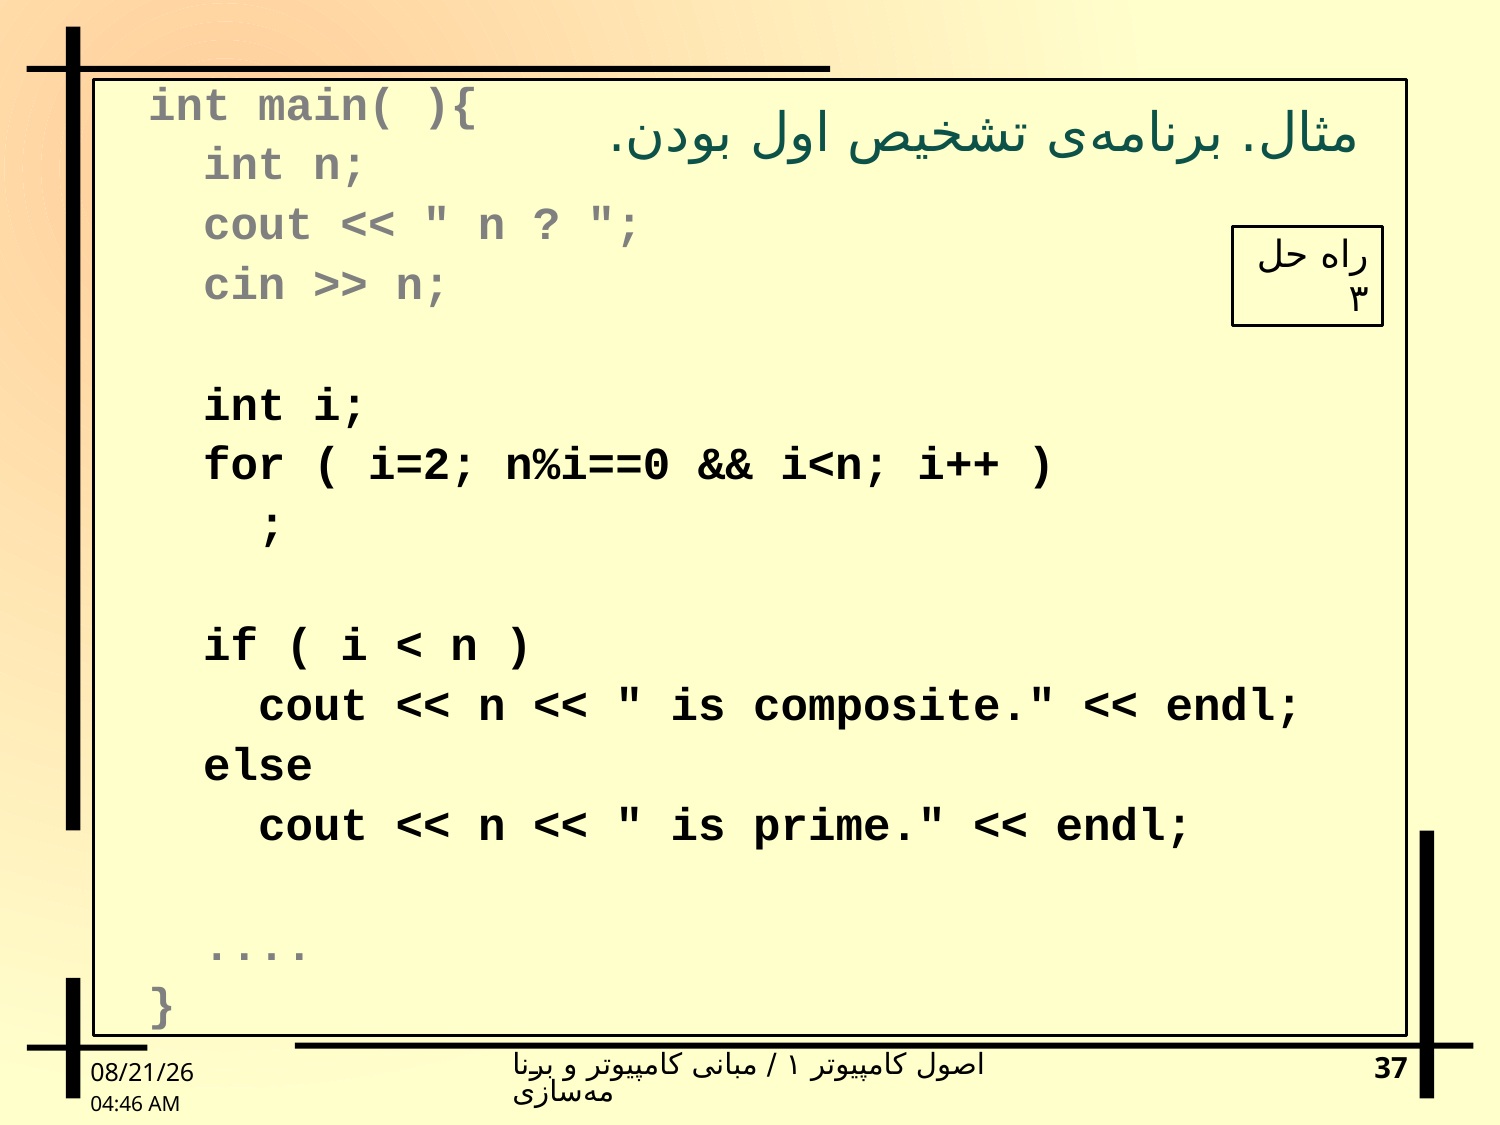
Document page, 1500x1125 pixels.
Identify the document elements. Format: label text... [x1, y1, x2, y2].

list int main( ){ int n; cout << " n ? "; cin >> n; int i; for ( i=2; n%i==0 && i<n; i++ ) ; if ( i < n ) cout << n << " is composite." << endl; else cout << n << " is prime." << endl; .... } [93, 79, 1407, 1036]
text_box راه حل ۳ [1232, 226, 1383, 301]
list مثال. برنامه‌ی تشخیص اول بودن. [123, 100, 1413, 200]
